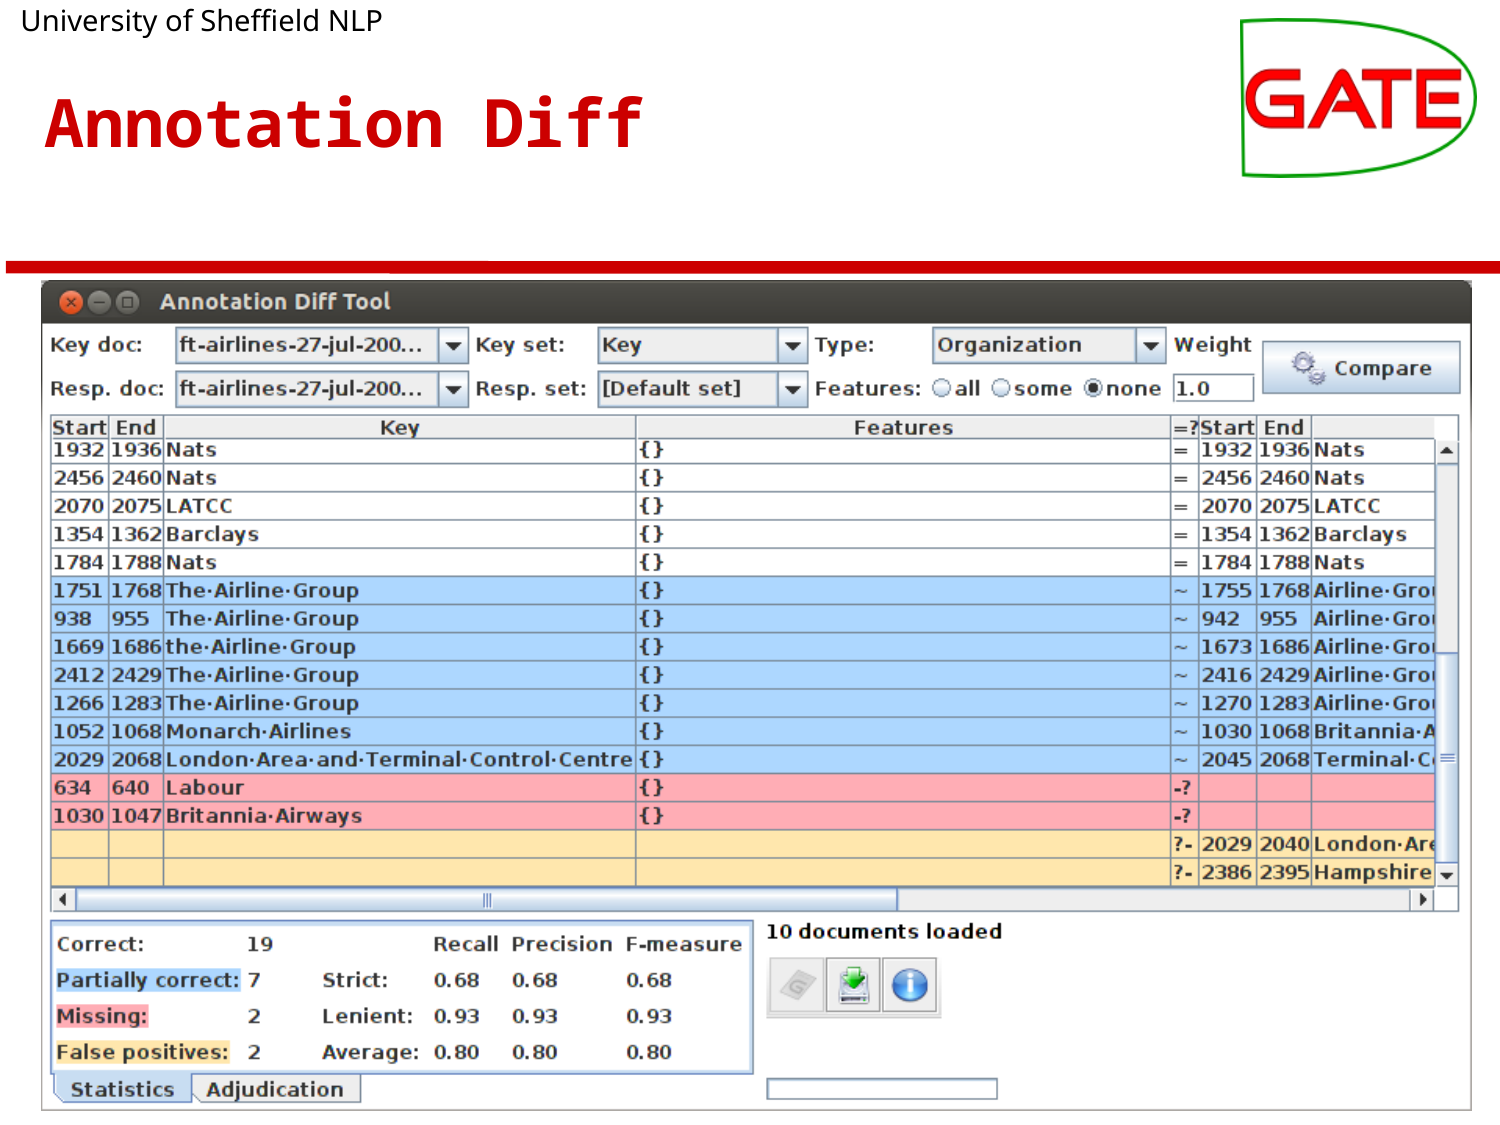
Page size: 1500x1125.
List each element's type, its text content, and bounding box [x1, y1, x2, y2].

text_box Annotation Diff [29, 25, 1270, 214]
picture [1240, 18, 1477, 178]
picture [41, 280, 1472, 1111]
